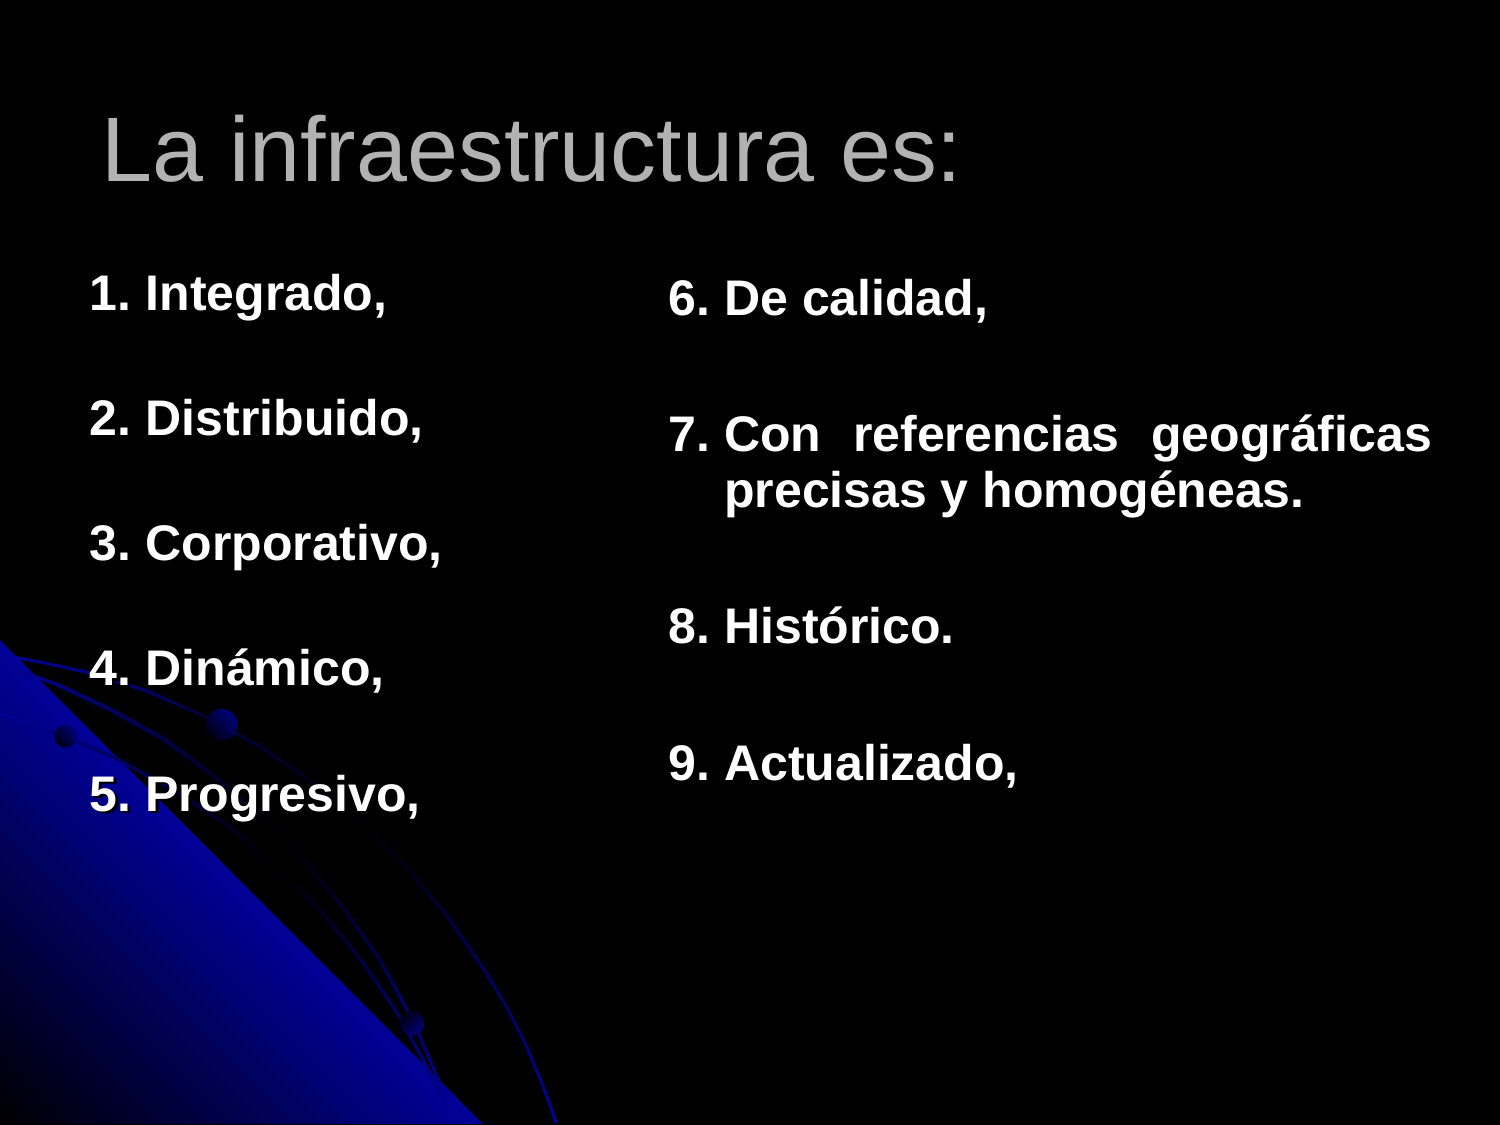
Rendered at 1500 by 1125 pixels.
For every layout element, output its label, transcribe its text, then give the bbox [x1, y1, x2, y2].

list 6. De calidad, 7. Con referencias geográficas precisas y homogéneas. 8. Histórico. 9. Actualizado, [653, 262, 1447, 1006]
title La infraestructura es: [61, 56, 1412, 244]
list 1. Integrado, 2. Distribuido, 3. Corporativo, 4. Dinámico, 5. Progresivo, [75, 262, 653, 1006]
